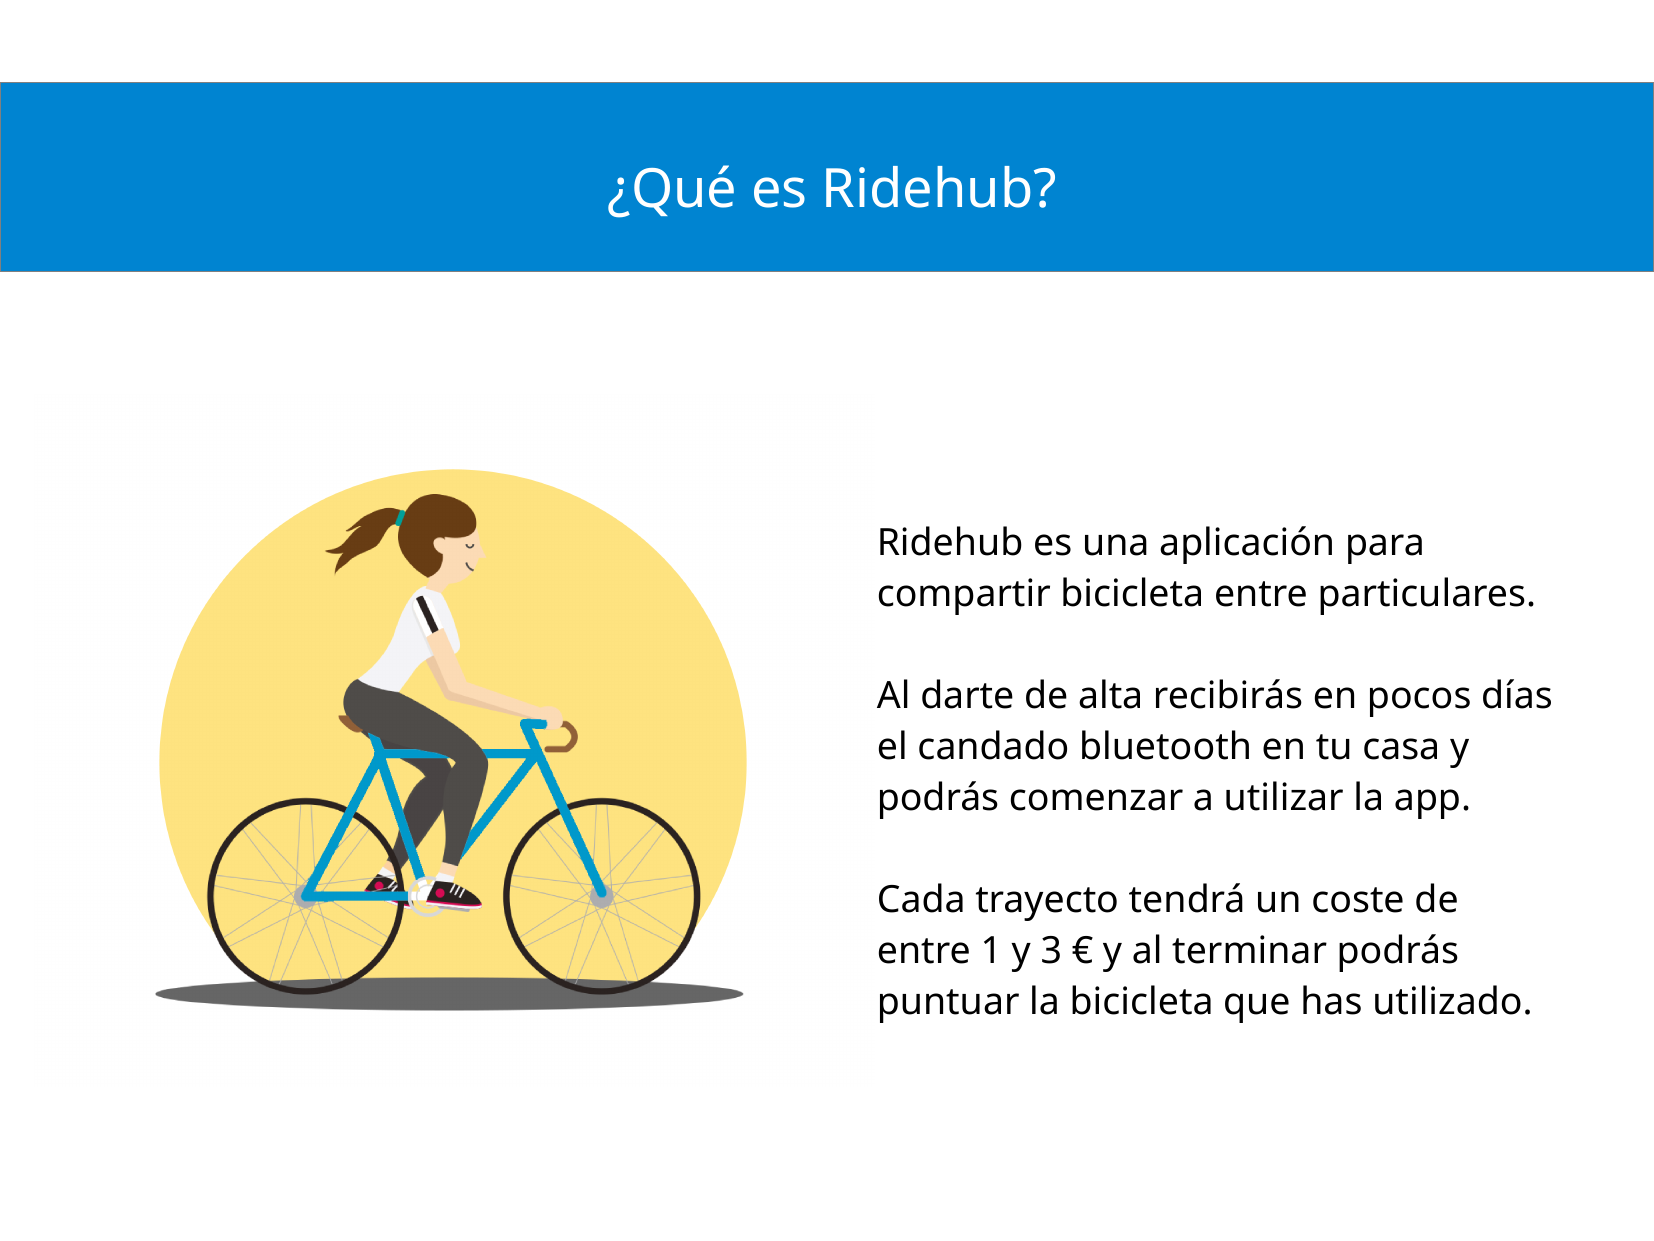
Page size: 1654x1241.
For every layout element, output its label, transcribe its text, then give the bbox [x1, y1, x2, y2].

picture [34, 394, 875, 1087]
text_box Ridehub es una aplicación para compartir bicicleta entre particulares. Al darte de alta recibirás en pocos días el candado bluetooth en tu casa y podrás comenzar a utilizar la app. Cada trayecto tendrá un coste de entre 1 y 3 € y al terminar podrás puntuar la bicicleta que has utilizado. [862, 507, 1571, 1095]
text_box ¿Qué es Ridehub? [271, 141, 1394, 221]
text_box [0, 82, 1654, 272]
